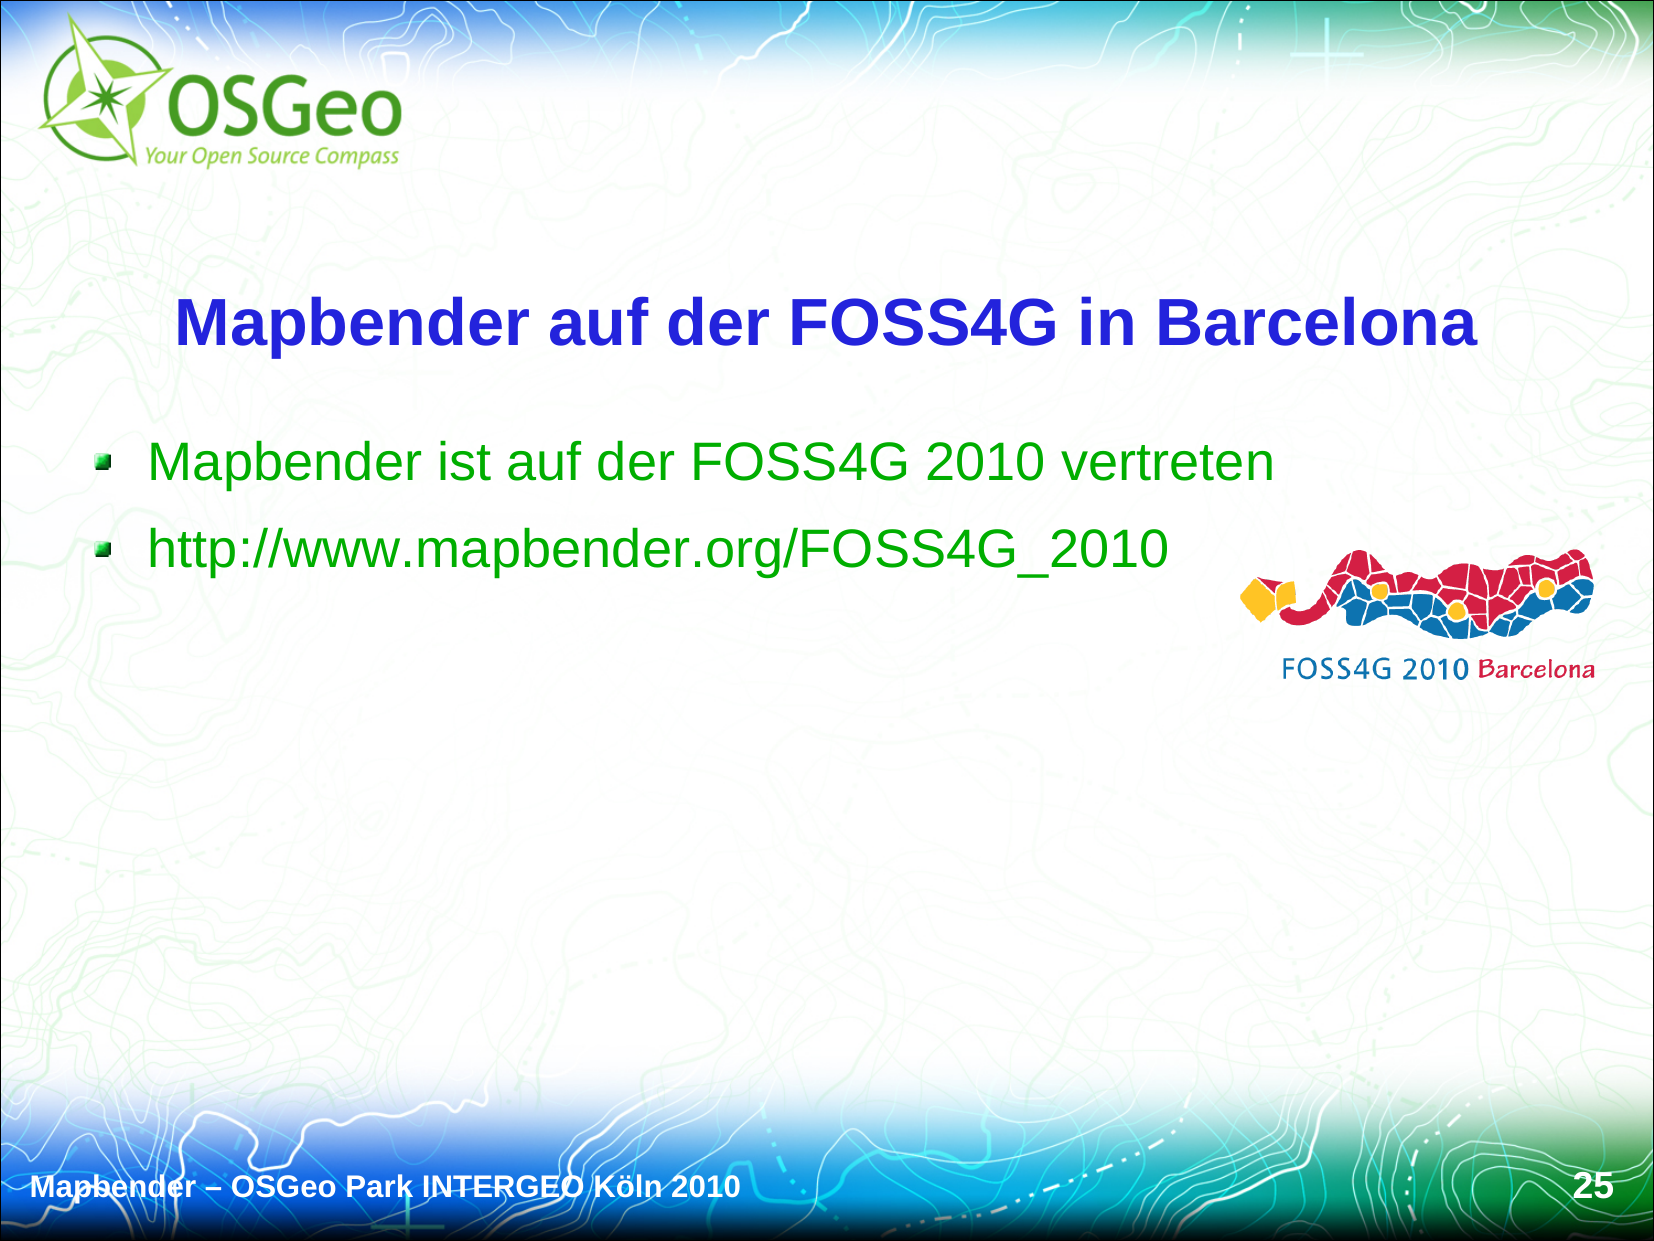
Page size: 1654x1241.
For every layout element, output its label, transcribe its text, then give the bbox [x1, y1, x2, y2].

title Mapbender auf der FOSS4G in Barcelona [82, 255, 1571, 389]
picture [1, 1, 1653, 1240]
list Mapbender ist auf der FOSS4G 2010 vertreten http://www.mapbender.org/FOSS4G_2010 [76, 431, 1565, 1235]
